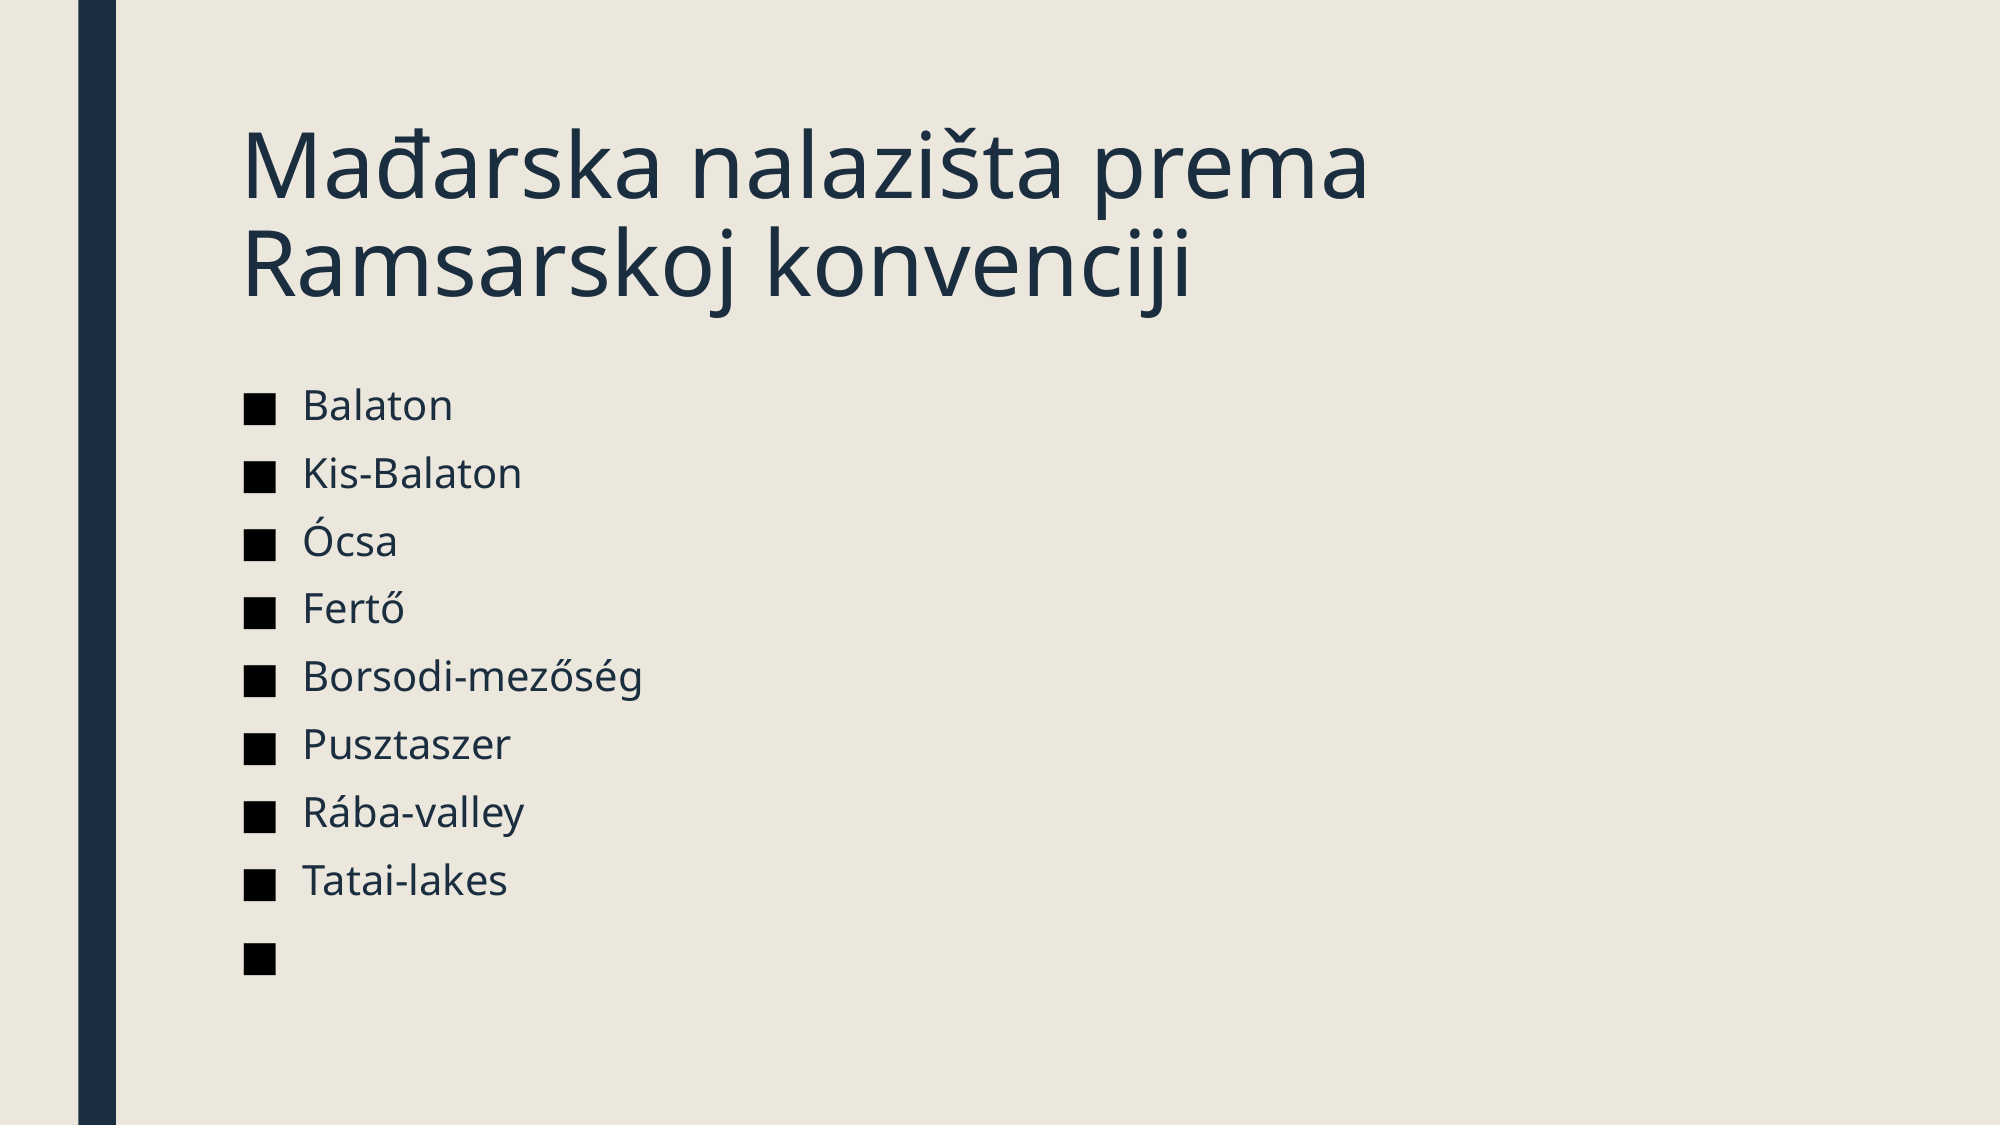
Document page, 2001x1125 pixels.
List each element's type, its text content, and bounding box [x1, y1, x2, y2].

list Balaton Kis-Balaton Ócsa Fertő Borsodi-mezőség Pusztaszer Rába-valley Tatai-lakes [225, 375, 1801, 963]
title Mađarska nalazišta prema Ramsarskoj konvenciji [225, 112, 1801, 357]
